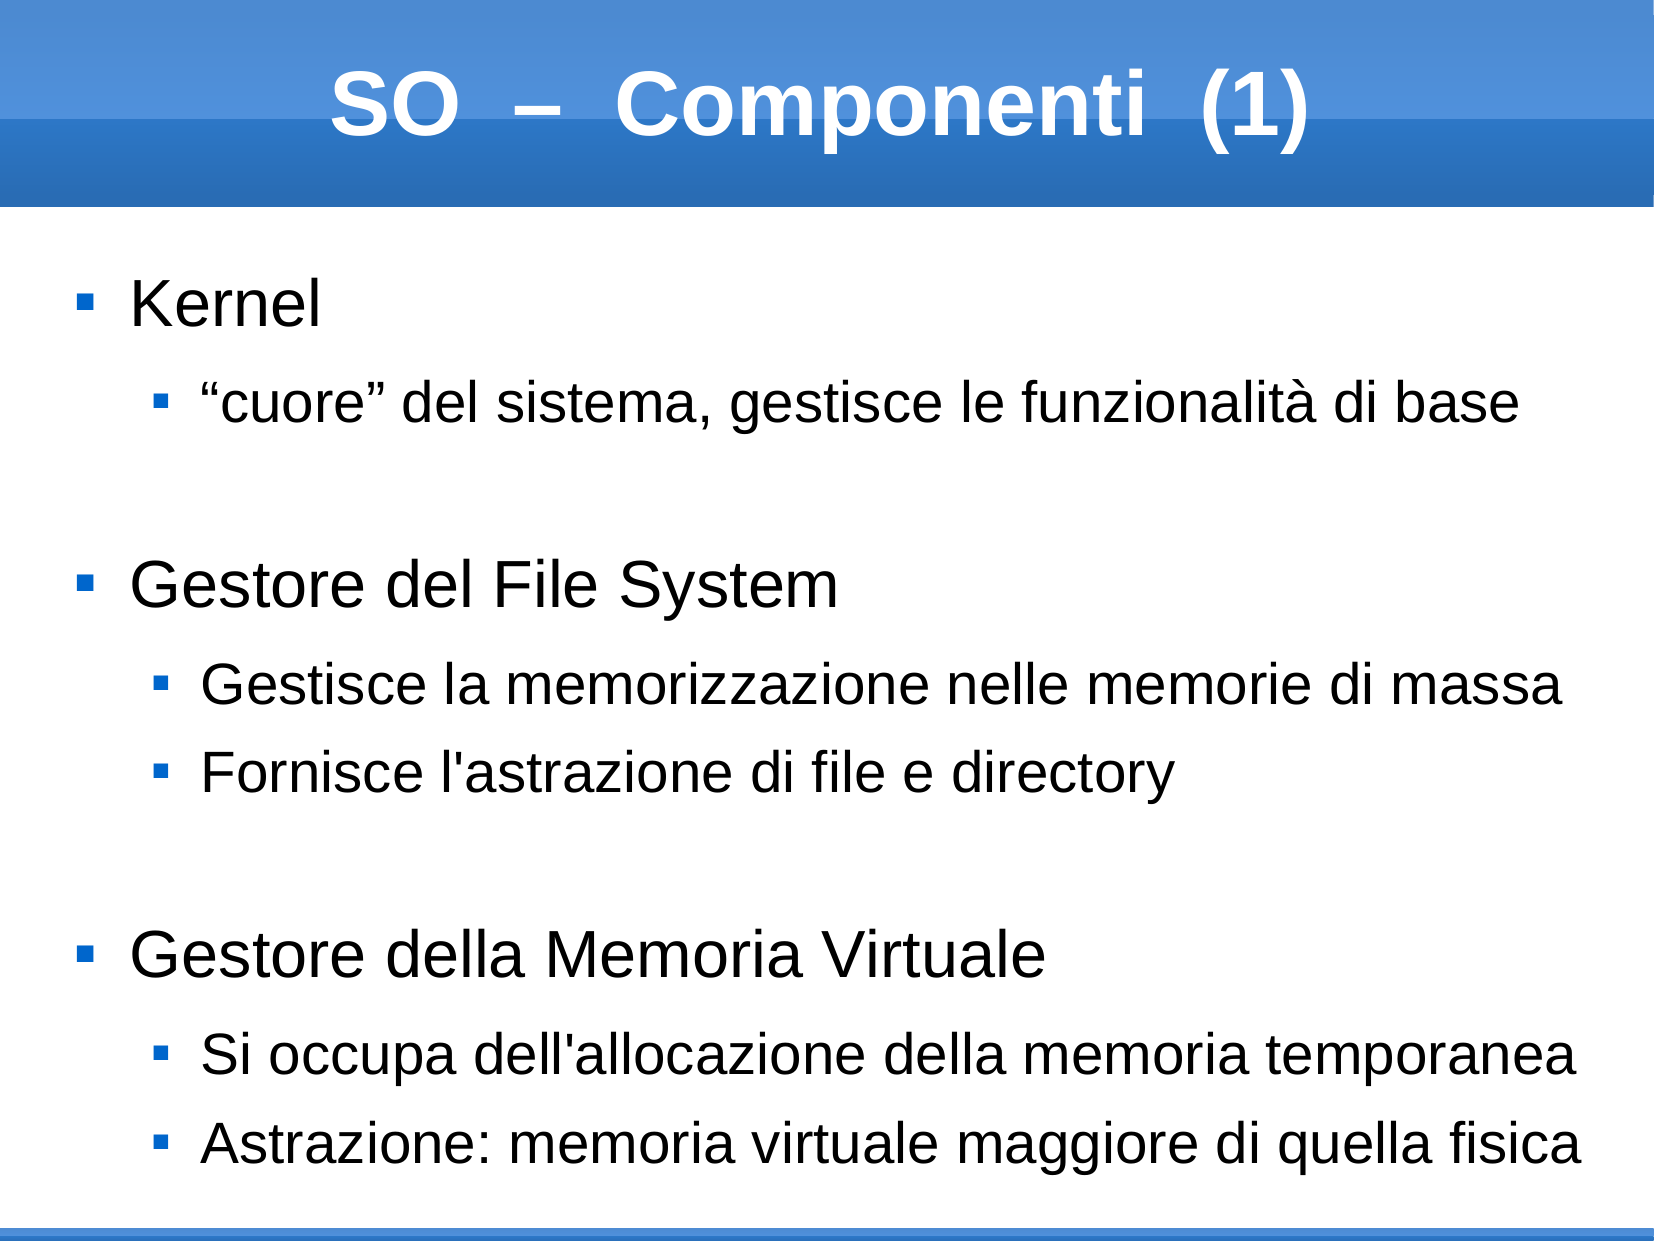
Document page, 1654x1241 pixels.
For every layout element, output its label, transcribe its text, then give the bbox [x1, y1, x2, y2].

list Kernel “cuore” del sistema, gestisce le funzionalità di base Gestore del File System Gestisce la memorizzazione nelle memorie di massa Fornisce l'astrazione di file e directory Gestore della Memoria Virtuale Si occupa dell'allocazione della memoria temporanea Astrazione: memoria virtuale maggiore di quella fisica [59, 265, 1595, 1196]
title SO – Componenti (1) [76, 0, 1565, 208]
